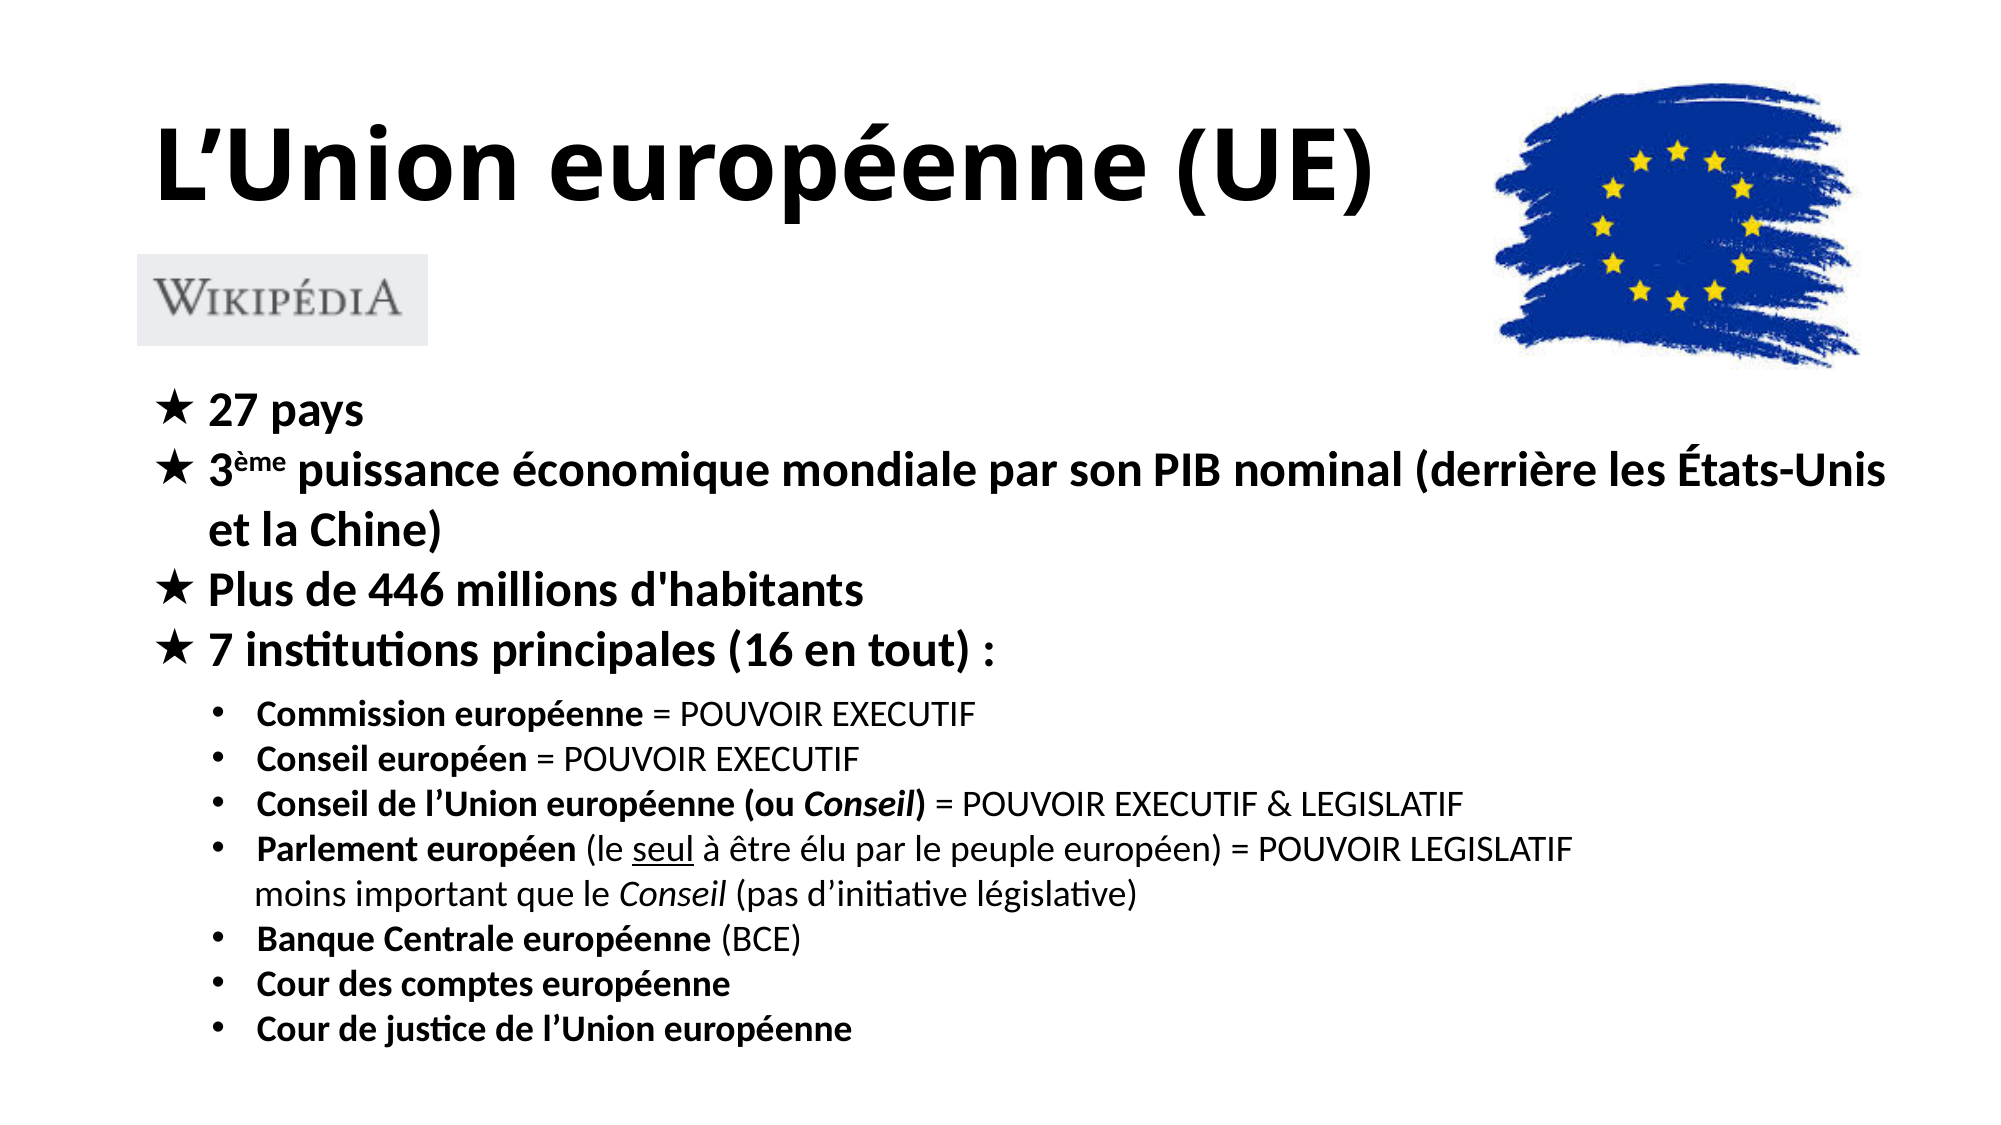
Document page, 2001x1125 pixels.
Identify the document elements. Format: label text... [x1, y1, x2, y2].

picture [1493, 41, 1863, 412]
picture [137, 254, 428, 346]
text_box Commission européenne = POUVOIR EXECUTIF Conseil européen = POUVOIR EXECUTIF Conseil de l’Union européenne (ou Conseil) = POUVOIR EXECUTIF & LEGISLATIF Parlement européen (le seul à être élu par le peuple européen) = POUVOIR LEGISLATIF moins important que le Conseil (pas d’initiative législative) Banque Centrale européenne (BCE) Cour des comptes européenne Cour de justice de l’Union européenne [121, 681, 1605, 1057]
text_box 27 pays 3ème puissance économique mondiale par son PIB nominal (derrière les États-Unis et la Chine) Plus de 446 millions d'habitants 7 institutions principales (16 en tout) : [137, 369, 2000, 685]
title L’Union européenne (UE) [137, 59, 1493, 278]
